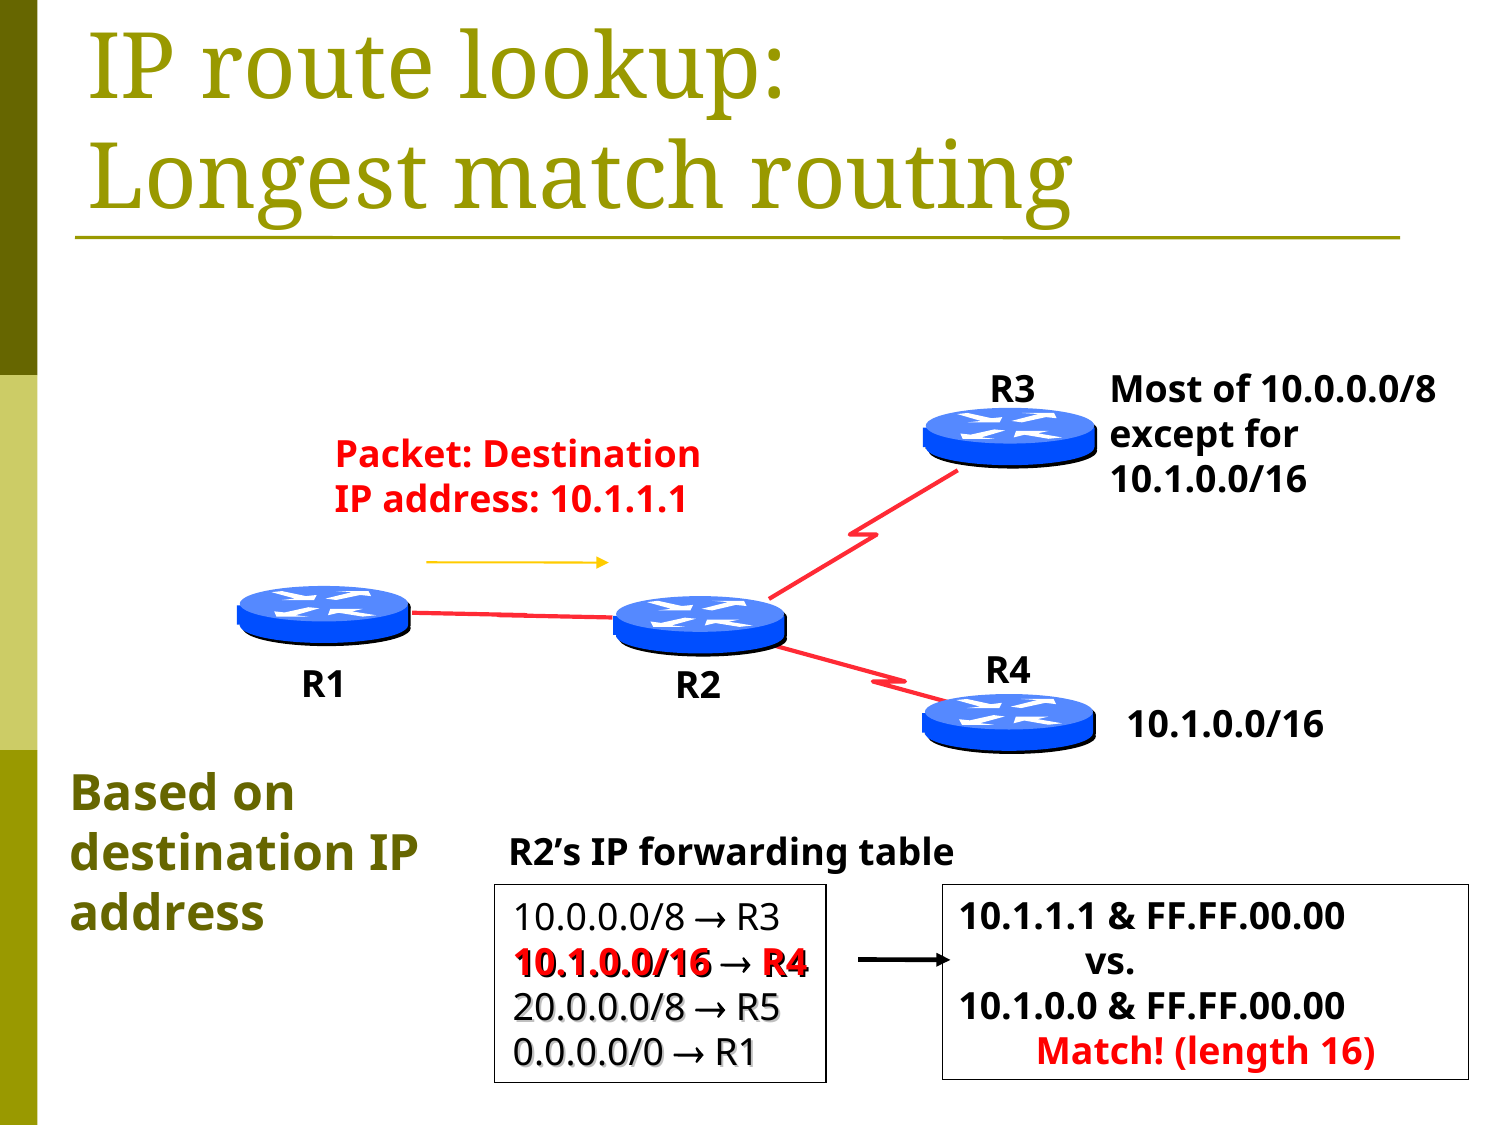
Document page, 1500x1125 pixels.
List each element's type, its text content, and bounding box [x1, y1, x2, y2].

text_box 10.0.0.0/8  R3 10.1.0.0/16  R4 20.0.0.0/8  R5 0.0.0.0/0  R1 [494, 884, 826, 1083]
text_box 10.1.0.0/16 [1110, 692, 1341, 753]
text_box R1 [283, 651, 366, 715]
text_box Most of 10.0.0.0/8 except for 10.1.0.0/16 [1093, 357, 1497, 509]
text_box [613, 596, 788, 656]
text_box R4 [969, 638, 1047, 699]
text_box [922, 695, 1096, 754]
title IP route lookup: Longest match routing [75, 0, 1394, 233]
text_box R2’s IP forwarding table [489, 818, 974, 882]
text_box R2 [659, 653, 737, 714]
text_box Based on destination IP address [51, 751, 475, 950]
text_box [922, 407, 1093, 469]
text_box R3 [973, 357, 1052, 410]
text_box Packet: Destination IP address: 10.1.1.1 [316, 421, 720, 530]
text_box 10.1.1.1 & FF.FF.00.00 vs. 10.1.0.0 & FF.FF.00.00 Match! (length 16) [942, 884, 1469, 1080]
text_box [236, 585, 411, 647]
